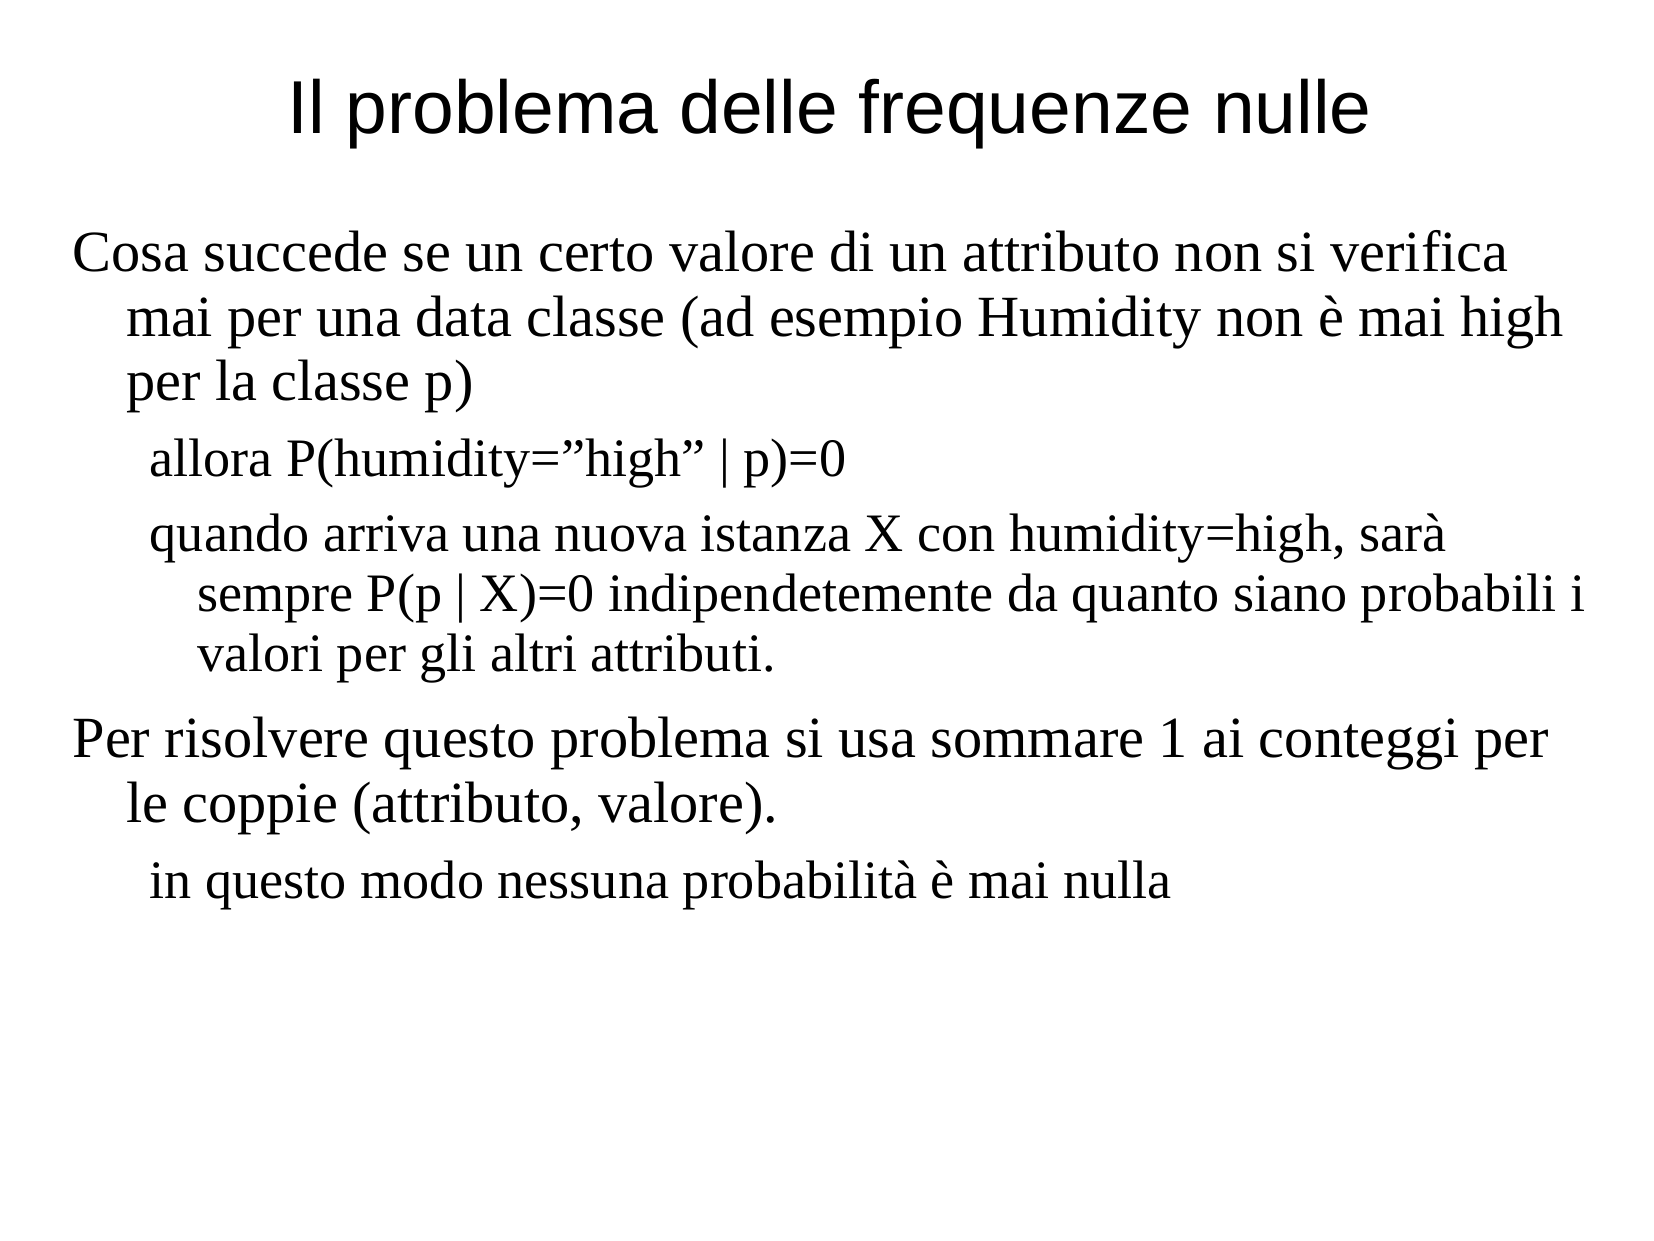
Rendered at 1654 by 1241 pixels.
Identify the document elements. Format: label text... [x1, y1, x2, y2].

title Il problema delle frequenze nulle [52, 42, 1608, 173]
list Cosa succede se un certo valore di un attributo non si verifica mai per una data classe (ad esempio Humidity non è mai high per la classe p) allora P(humidity=”high” | p)=0 quando arriva una nuova istanza X con humidity=high, sarà sempre P(p | X)=0 indipendetemente da quanto siano probabili i valori per gli altri attributi. Per risolvere questo problema si usa sommare 1 ai conteggi per le coppie (attributo, valore). in questo modo nessuna probabilità è mai nulla [55, 219, 1605, 1179]
